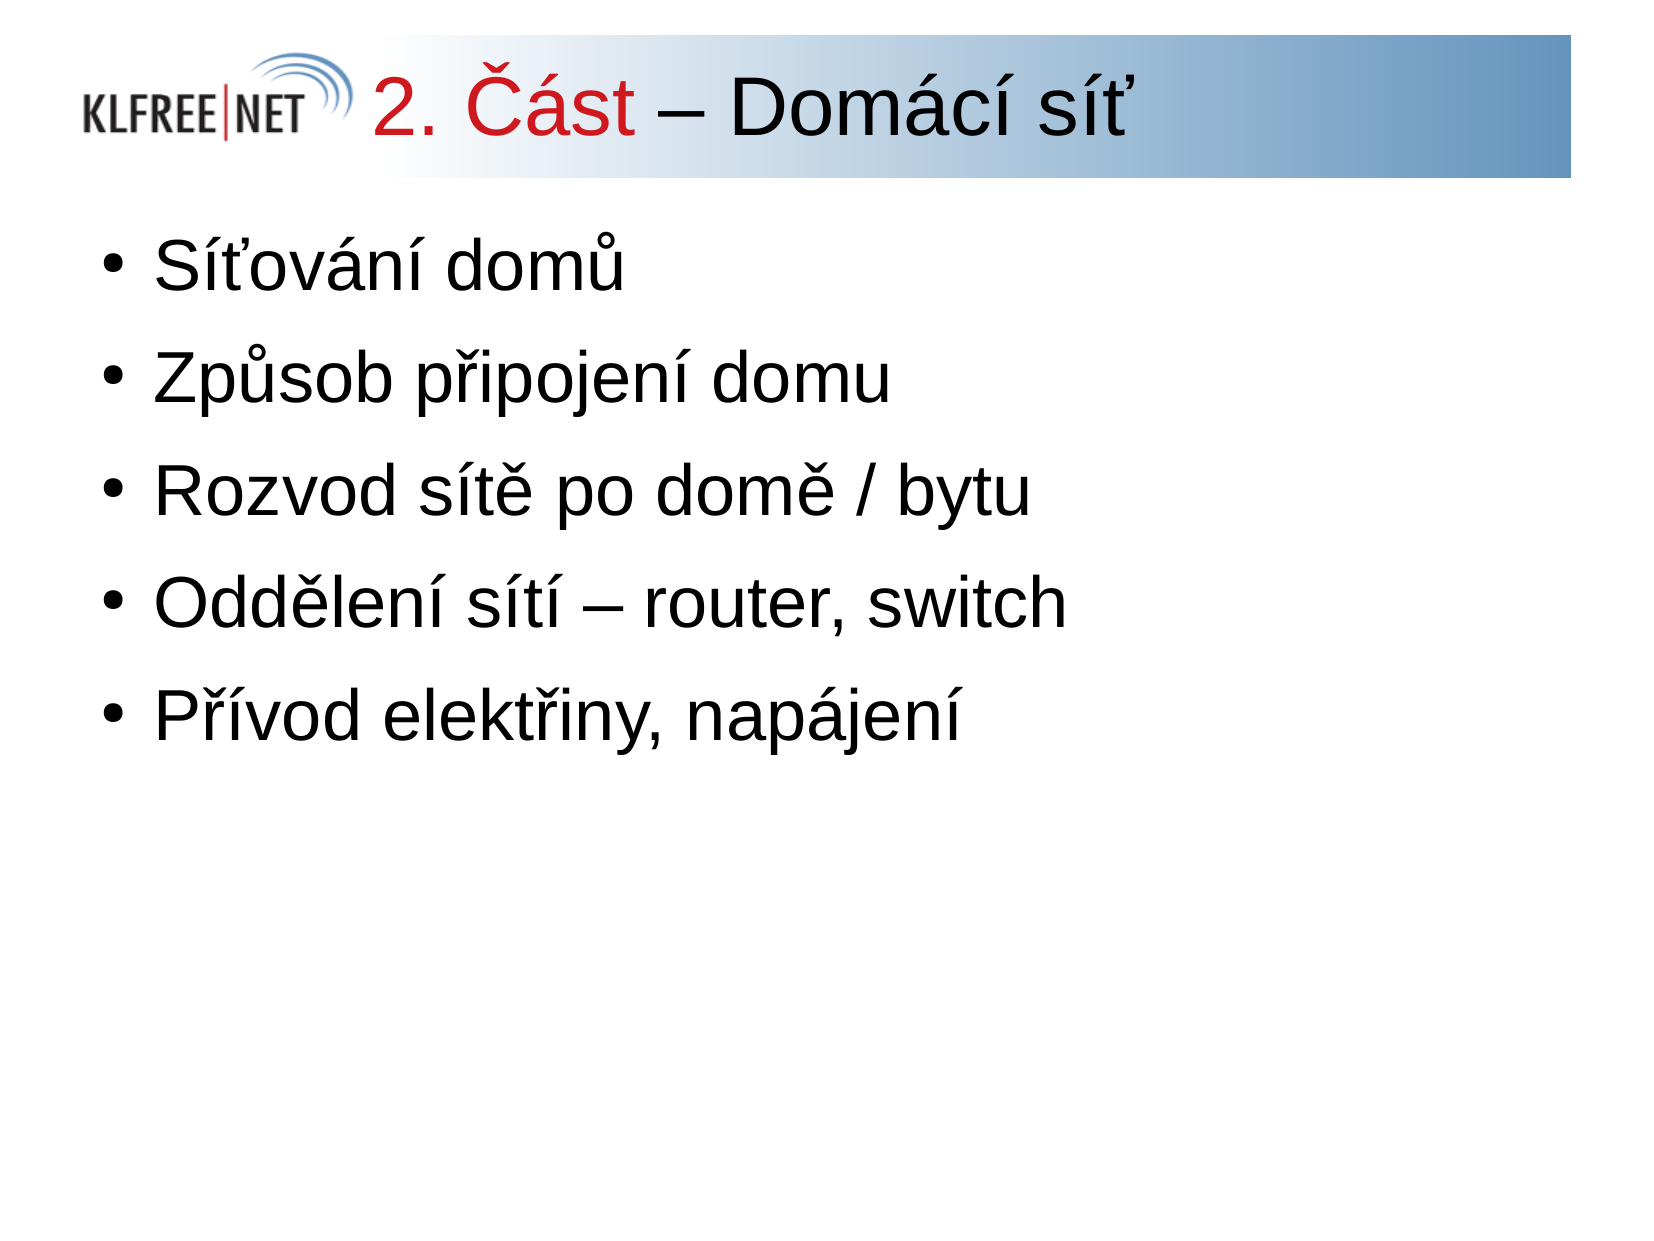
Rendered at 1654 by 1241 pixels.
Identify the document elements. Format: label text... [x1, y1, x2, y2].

picture [59, 11, 372, 201]
title 2. Část – Domácí síť [371, 47, 1560, 166]
list Síťování domů Způsob připojení domu Rozvod sítě po domě / bytu Oddělení sítí – router, switch Přívod elektřiny, napájení [82, 224, 1571, 1111]
